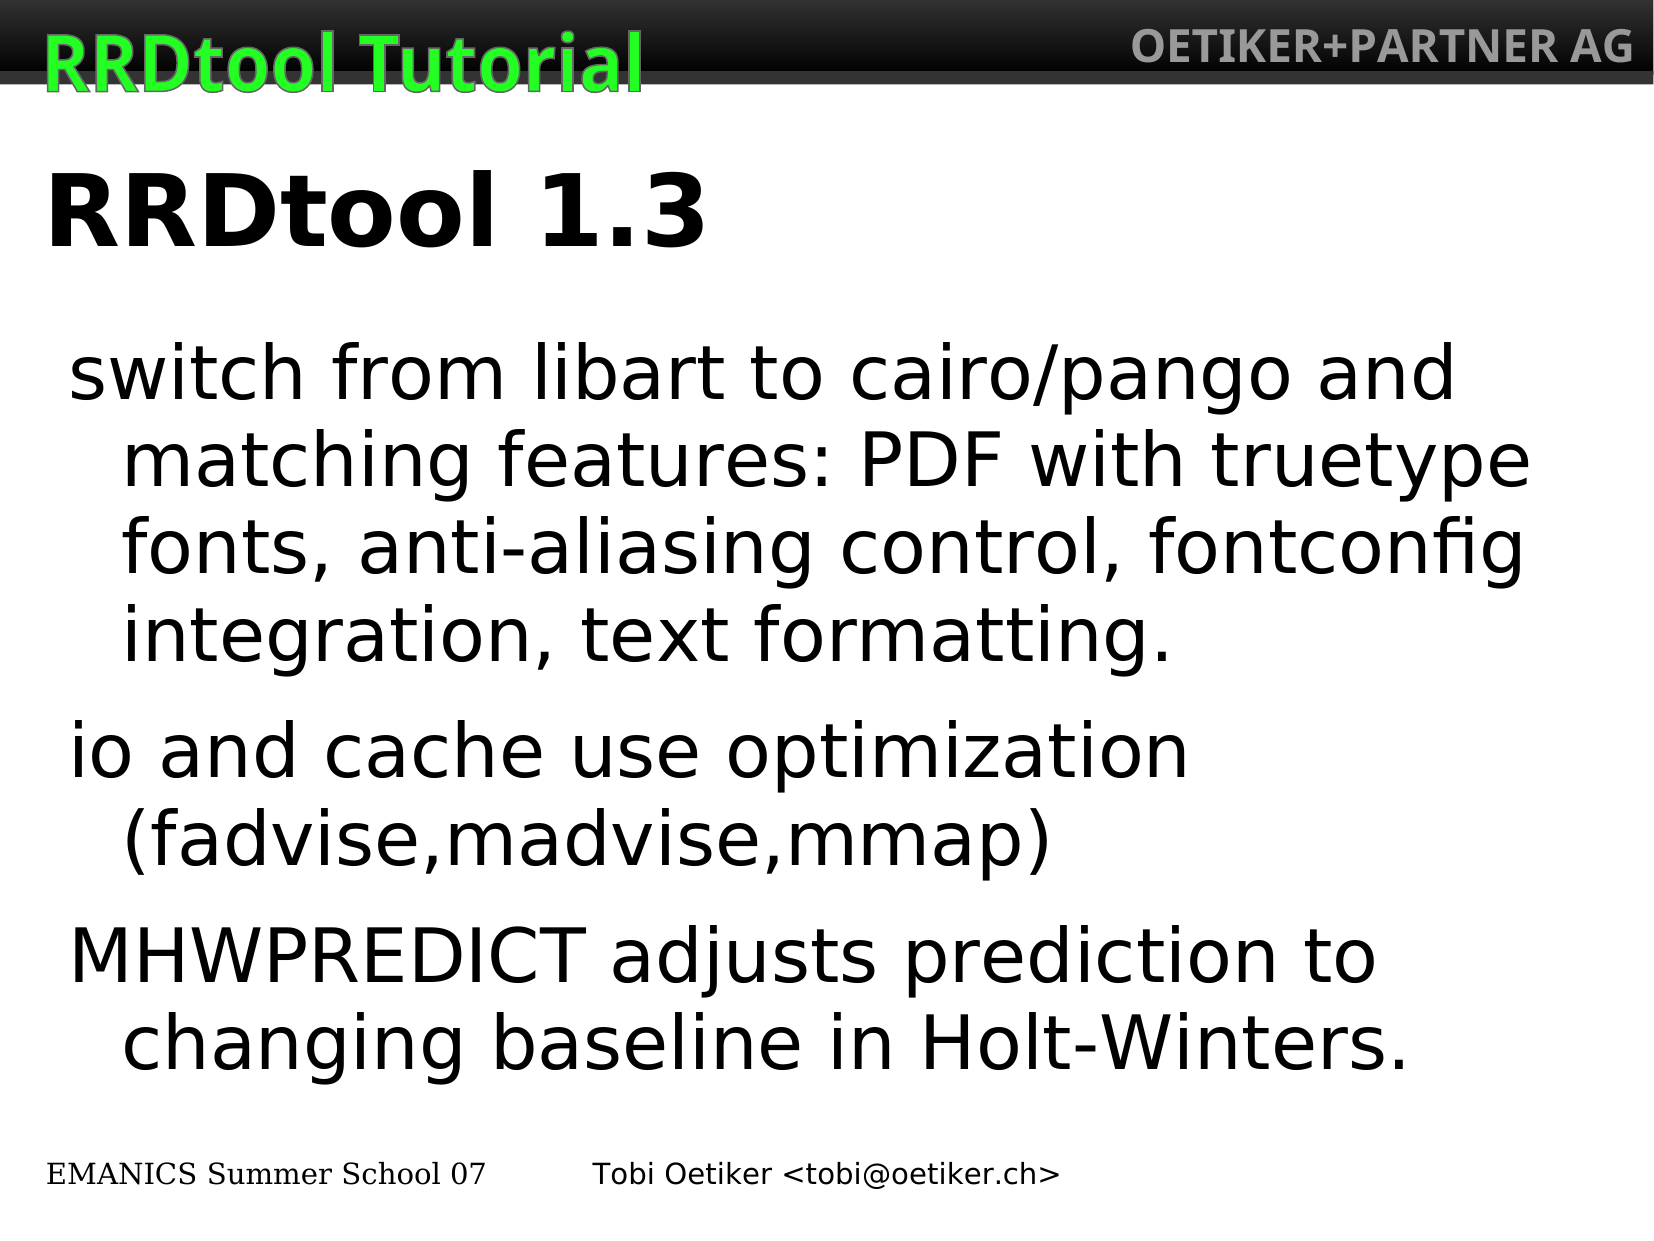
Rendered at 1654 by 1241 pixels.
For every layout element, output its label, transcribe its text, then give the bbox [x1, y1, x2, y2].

title RRDtool 1.3 [43, 137, 1582, 287]
list switch from libart to cairo/pango and matching features: PDF with truetype fonts, anti-aliasing control, fontconfig integration, text formatting. io and cache use optimization (fadvise,madvise,mmap) MHWPREDICT adjusts prediction to changing baseline in Holt-Winters. [50, 329, 1571, 1099]
